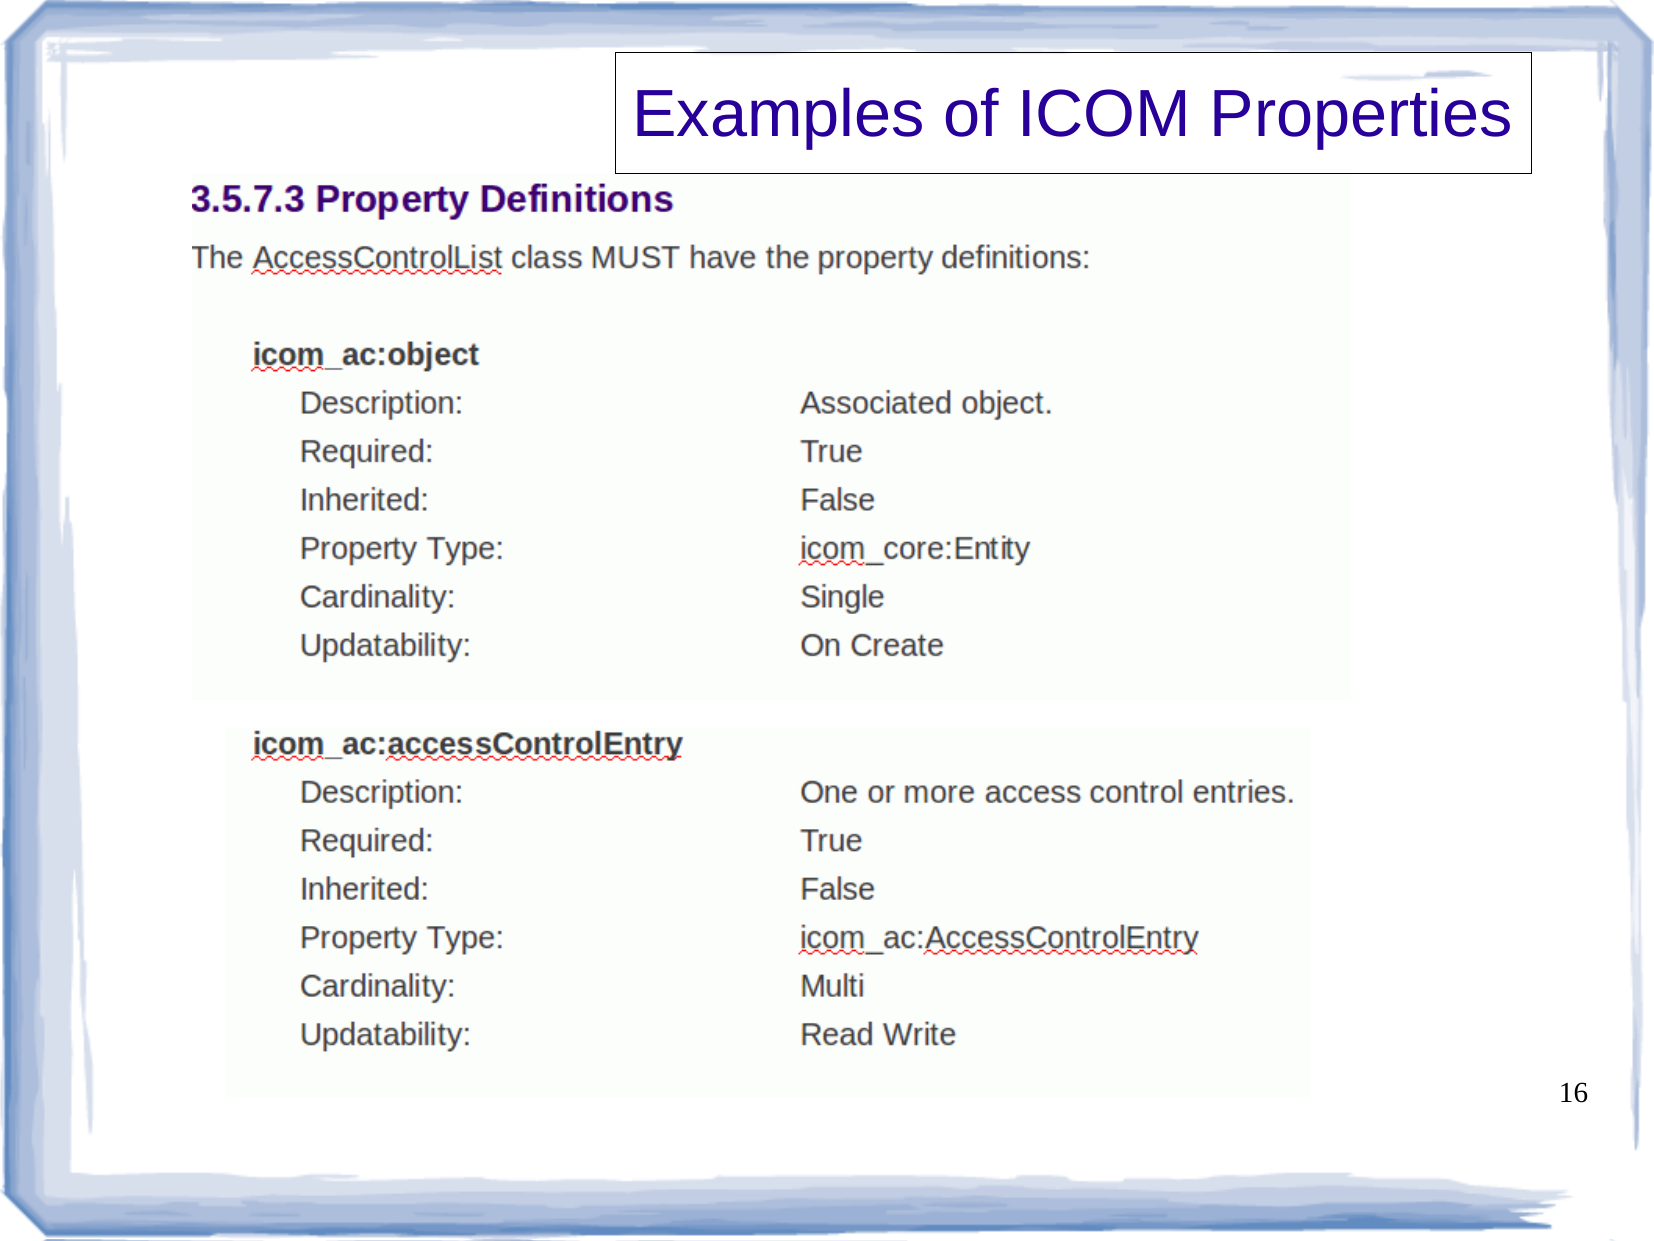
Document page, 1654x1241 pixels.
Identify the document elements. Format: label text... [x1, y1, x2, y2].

title Examples of ICOM Properties [615, 52, 1532, 174]
picture [0, 0, 1654, 1241]
